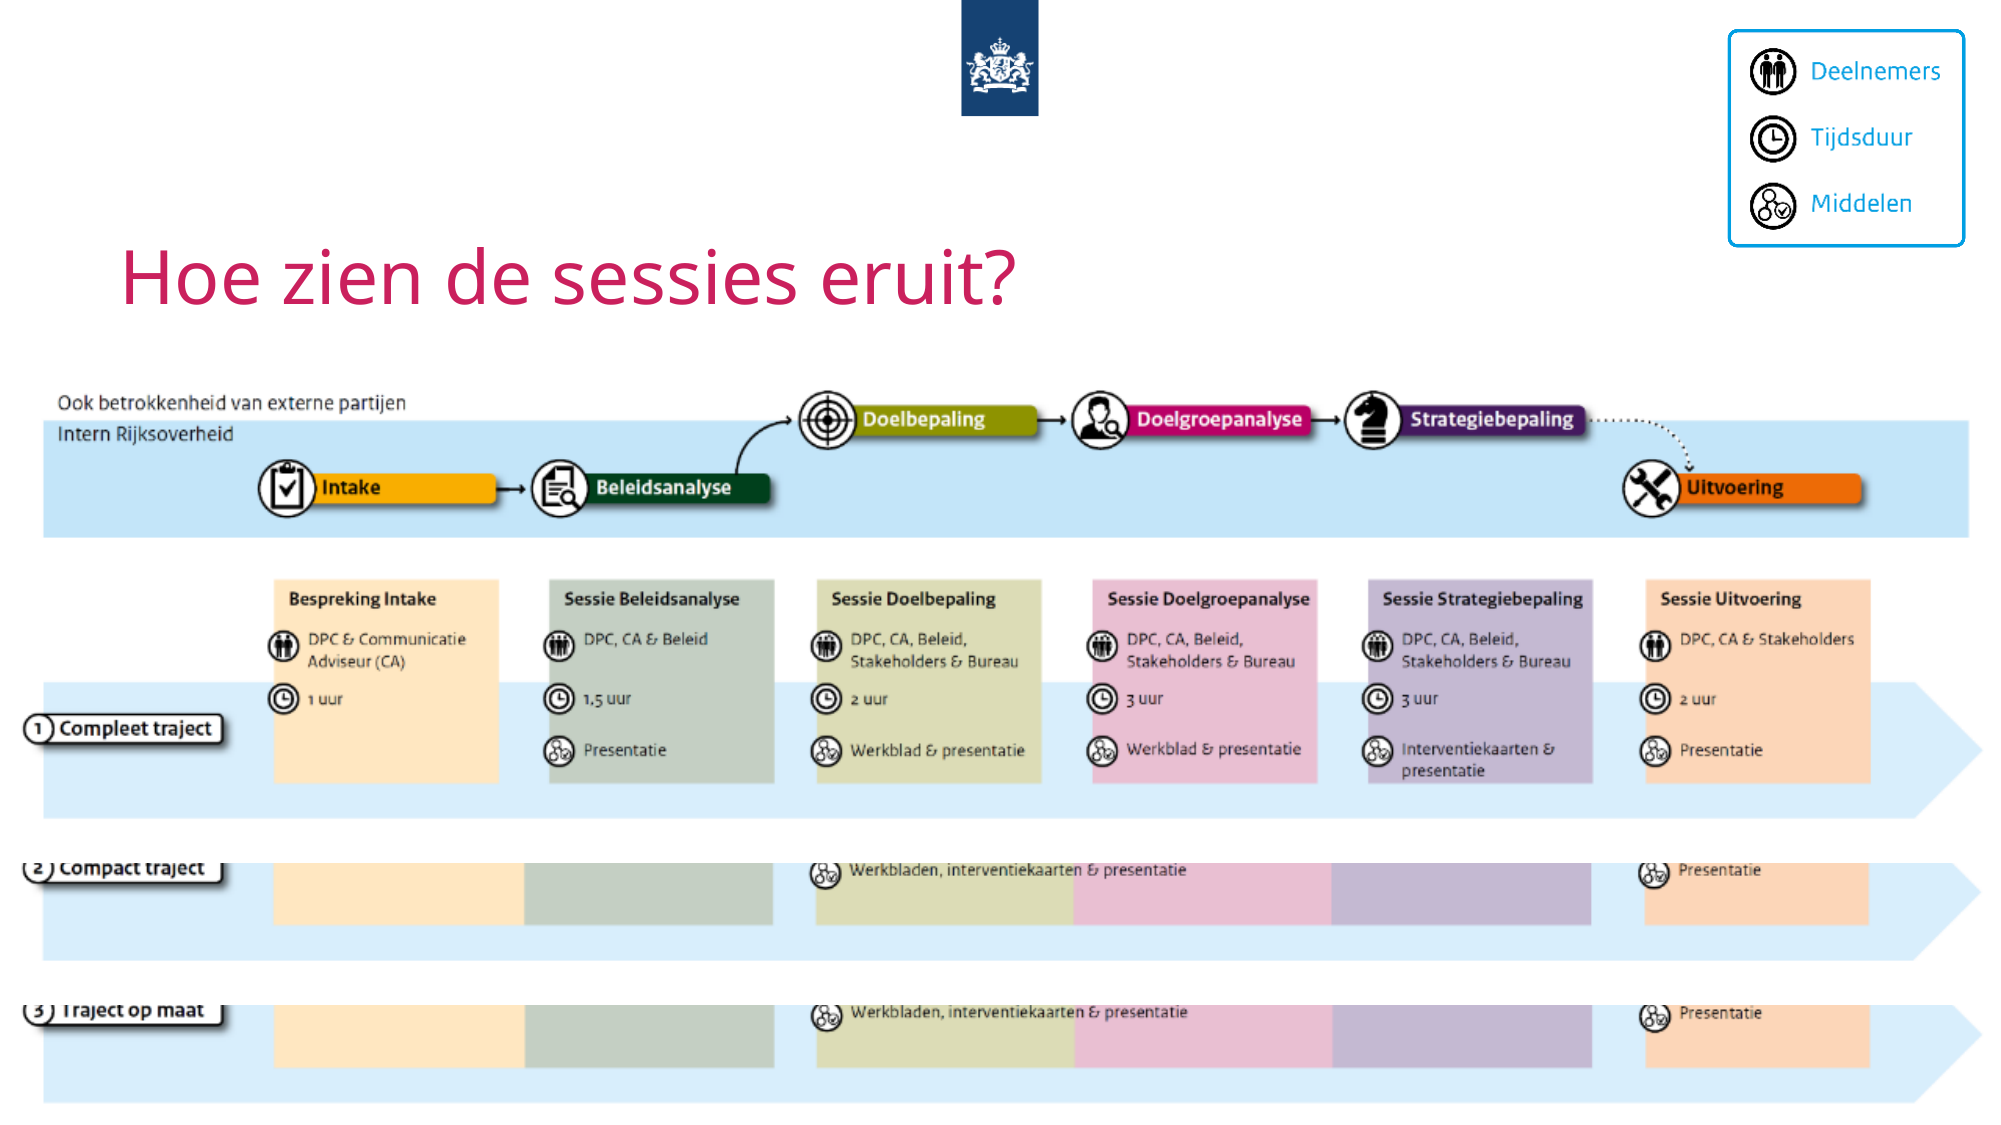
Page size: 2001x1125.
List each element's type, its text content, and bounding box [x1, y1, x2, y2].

title Hoe zien de sessies eruit? [104, 172, 1897, 329]
picture [0, 383, 2000, 1125]
picture [1726, 27, 1968, 249]
